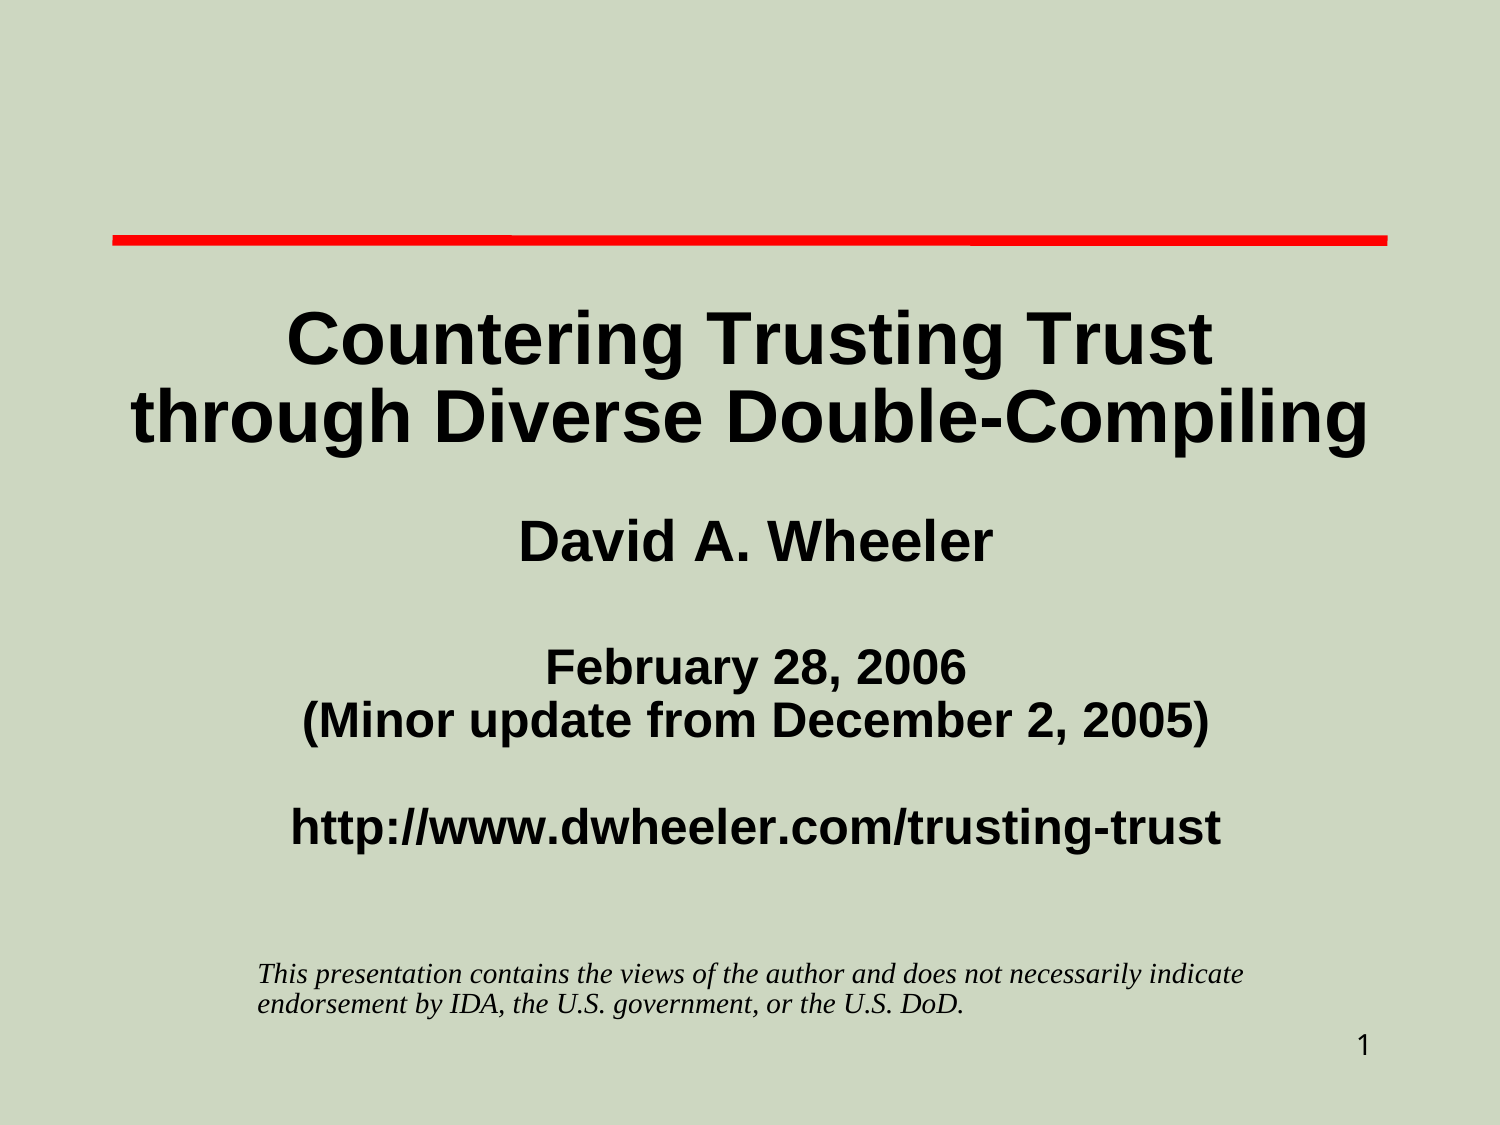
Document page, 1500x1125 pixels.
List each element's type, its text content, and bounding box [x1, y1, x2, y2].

title Countering Trusting Trust through Diverse Double-Compiling [85, 288, 1416, 472]
text_box This presentation contains the views of the author and does not necessarily indicate endorsement by IDA, the U.S. government, or the U.S. DoD. [242, 951, 1278, 1028]
subtitle David A. Wheeler February 28, 2006 (Minor update from December 2, 2005) http://www.dwheeler.com/trusting-trust [187, 512, 1326, 934]
